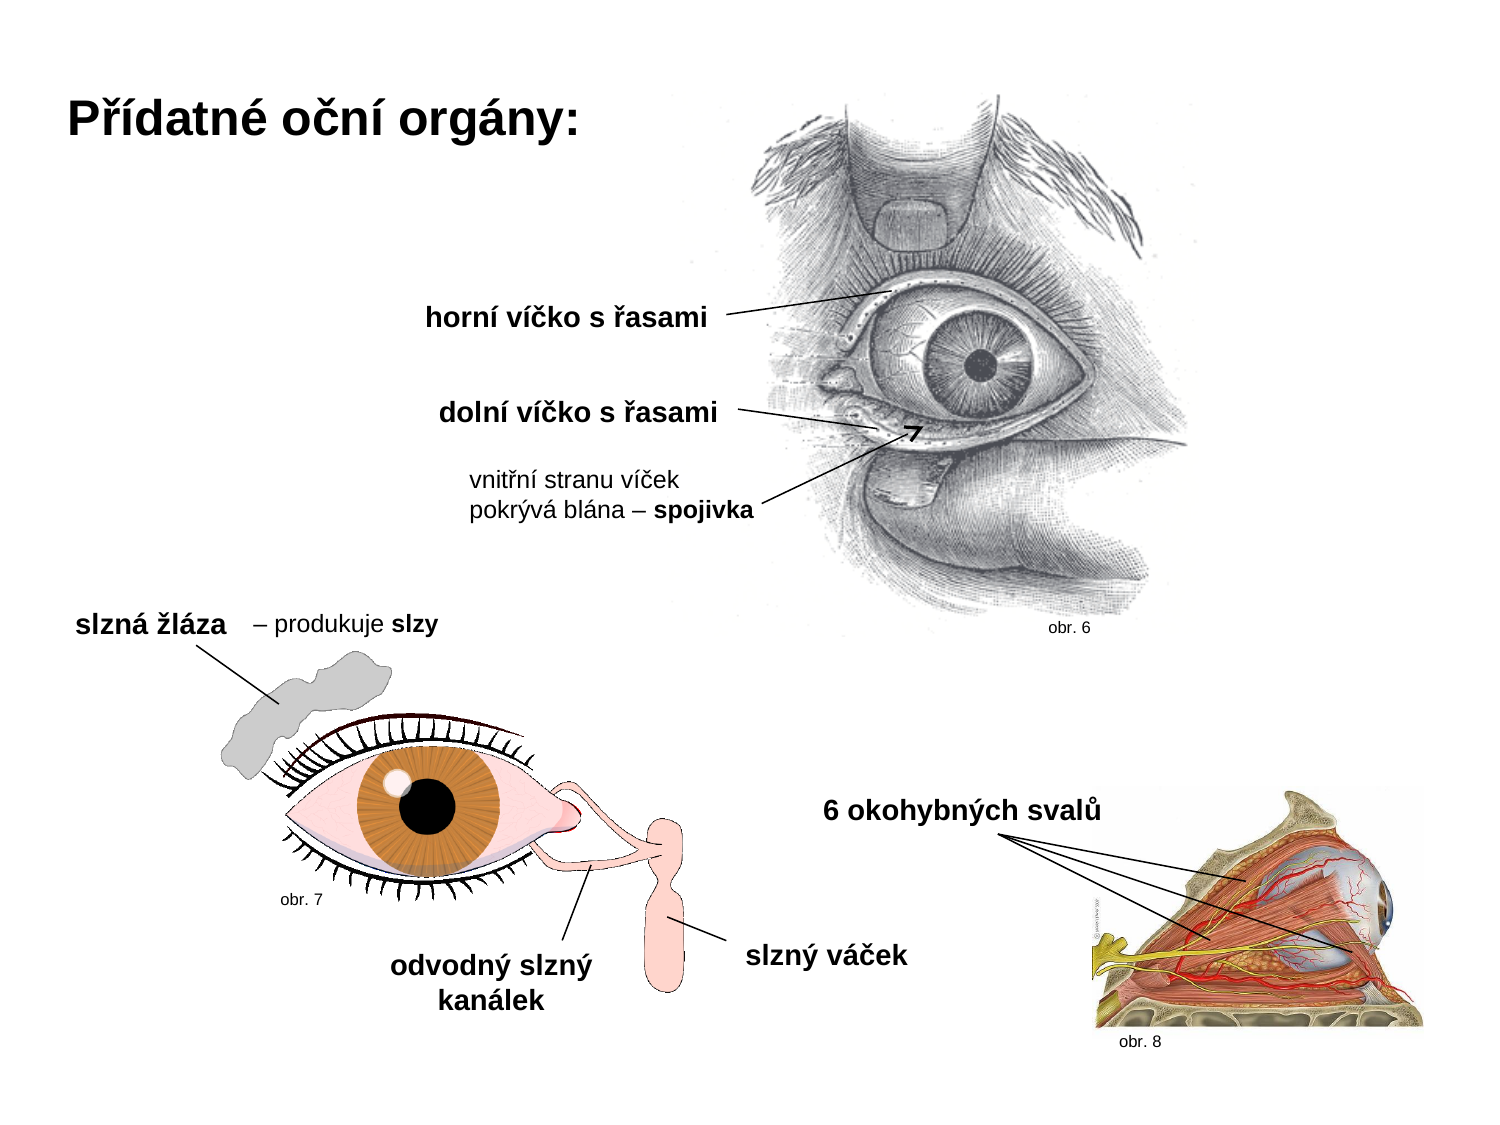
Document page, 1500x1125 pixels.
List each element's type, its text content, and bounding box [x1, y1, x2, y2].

text_box Přídatné oční orgány: [53, 78, 632, 154]
text_box obr. 7 [265, 881, 372, 917]
text_box 6 okohybných svalů [773, 784, 1152, 835]
text_box obr. 6 [1033, 609, 1140, 646]
text_box slzný váček [714, 928, 940, 980]
picture [1092, 786, 1424, 1039]
text_box – produkuje slzy [238, 599, 476, 645]
picture [196, 90, 1230, 1014]
text_box dolní víčko s řasami [419, 385, 739, 436]
text_box vnitřní stranu víček pokrývá blána – spojivka [454, 456, 774, 532]
text_box odvodný slzný kanálek [337, 938, 646, 1024]
text_box slzná žláza [29, 597, 273, 649]
text_box horní víčko s řasami [407, 290, 727, 342]
text_box obr. 8 [1104, 1023, 1211, 1059]
